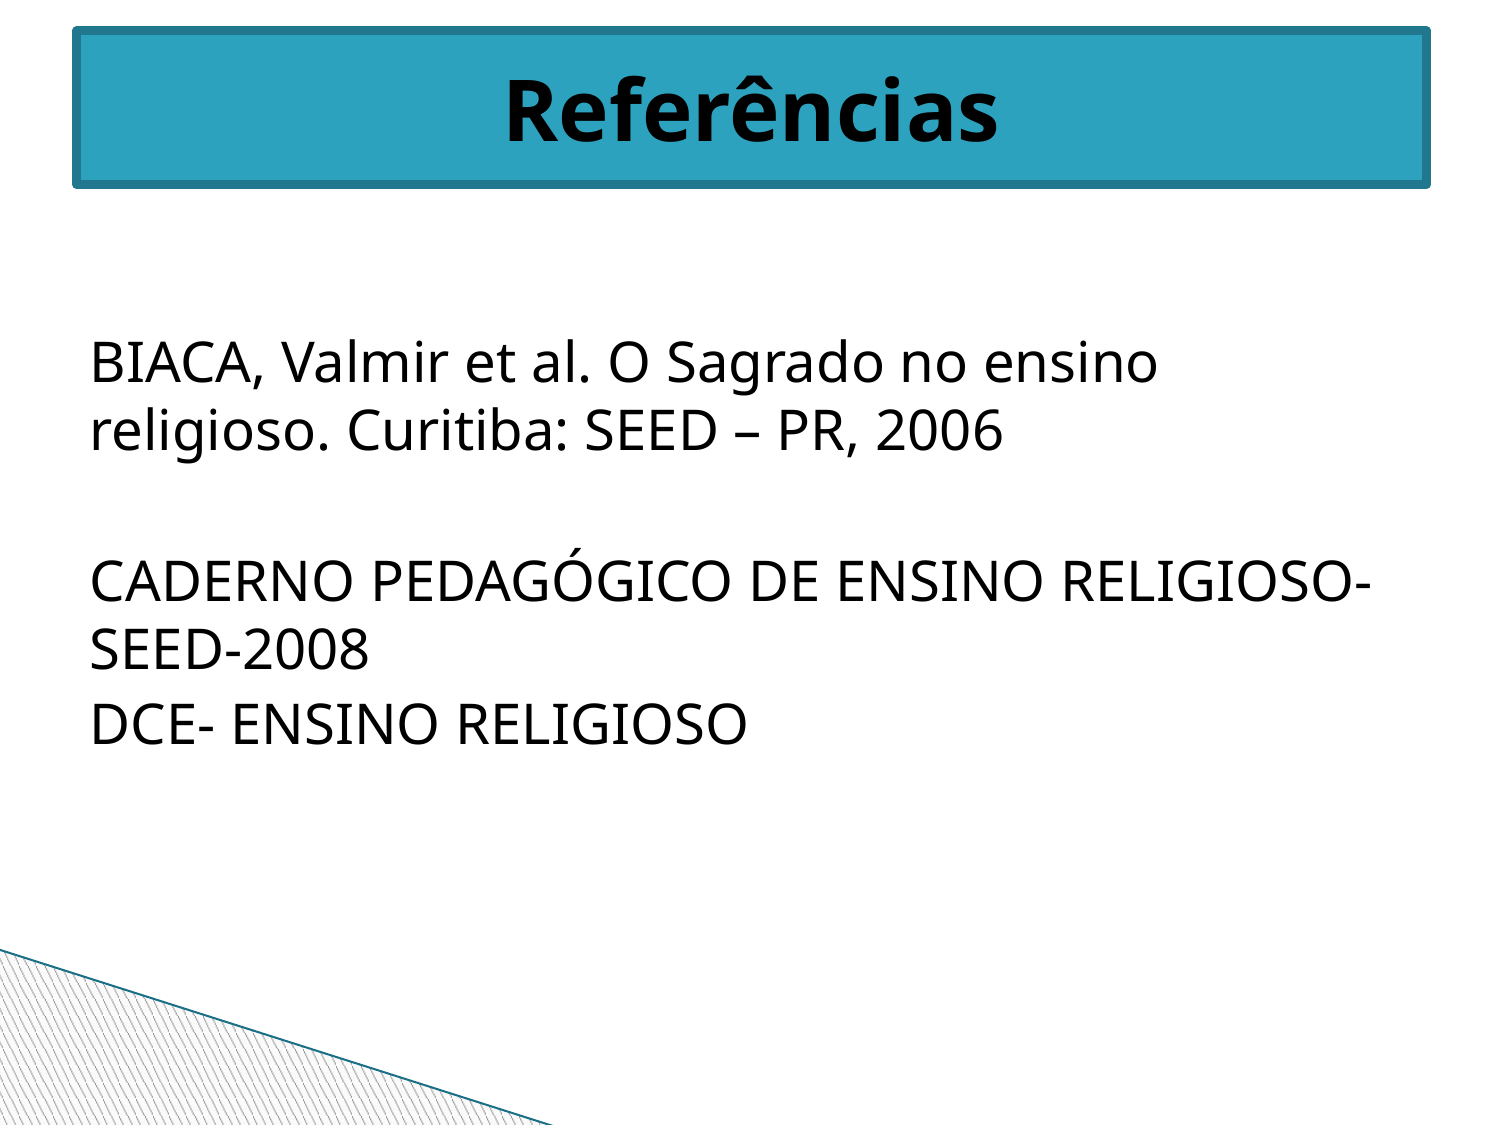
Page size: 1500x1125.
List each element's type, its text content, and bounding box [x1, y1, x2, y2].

list BIACA, Valmir et al. O Sagrado no ensino religioso. Curitiba: SEED – PR, 2006 CADERNO PEDAGÓGICO DE ENSINO RELIGIOSO- SEED-2008 DCE- ENSINO RELIGIOSO [75, 243, 1425, 986]
picture [0, 952, 543, 1125]
text_box Referências [76, 30, 1427, 185]
title Referências: [75, 45, 1425, 233]
